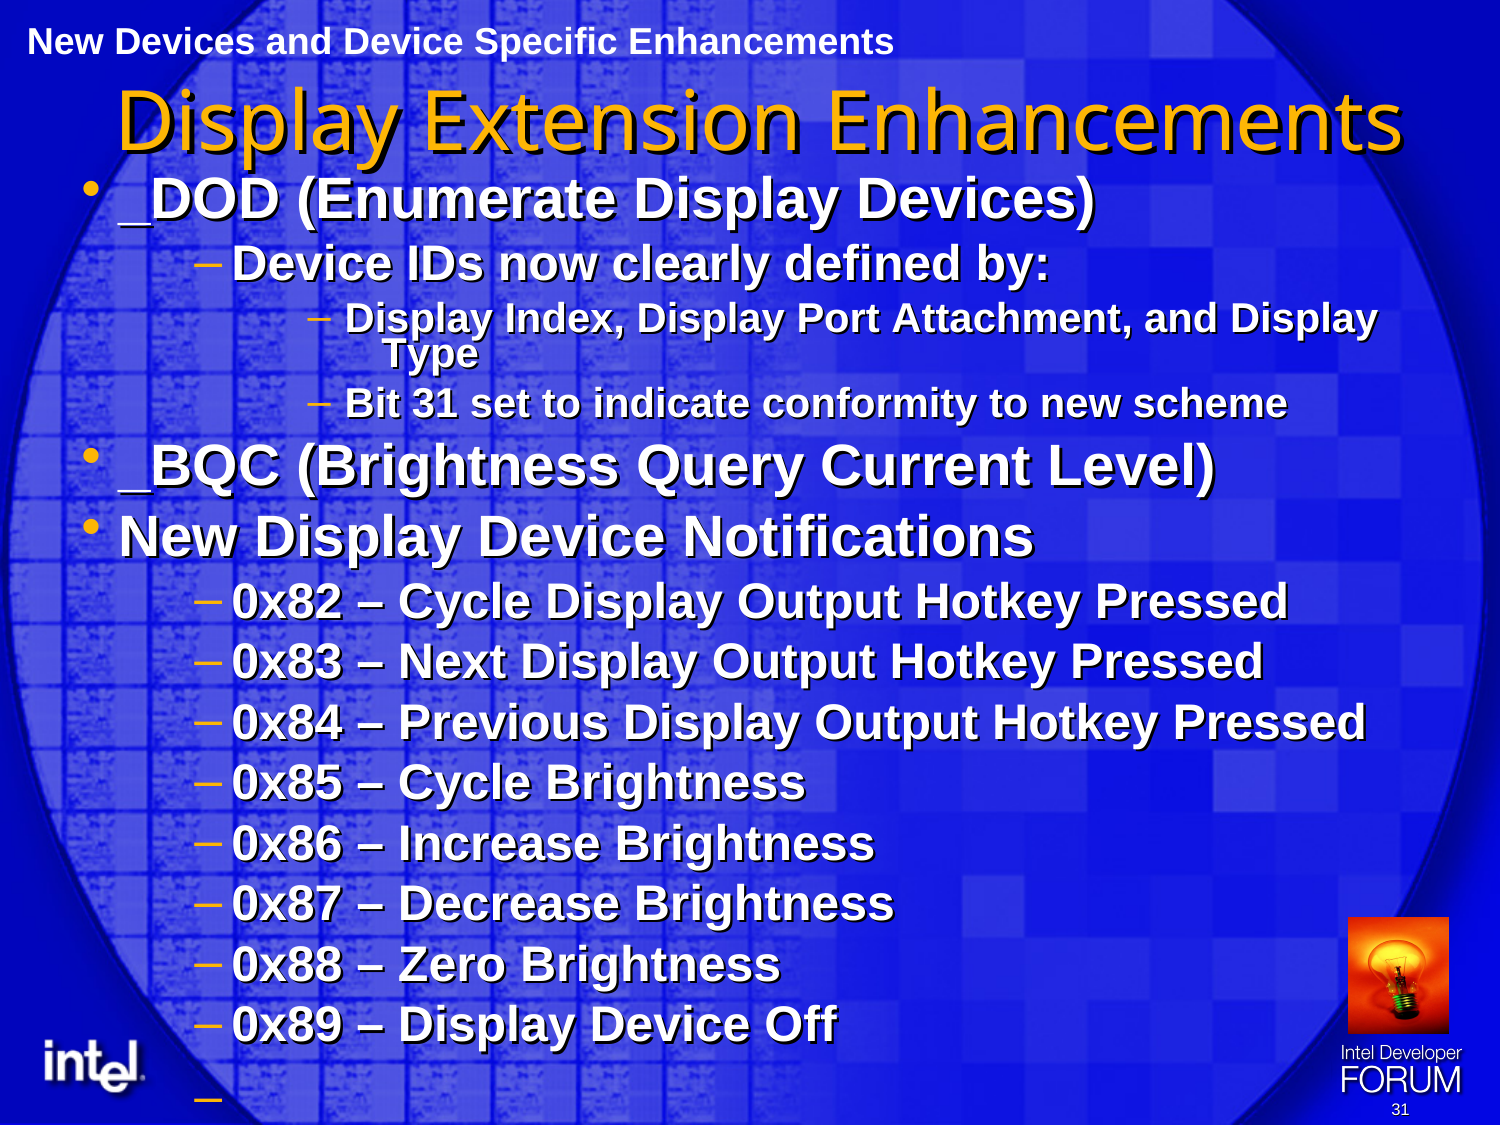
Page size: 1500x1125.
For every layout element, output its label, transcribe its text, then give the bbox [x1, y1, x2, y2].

text_box New Devices and Device Specific Enhancements [12, 12, 916, 71]
picture [0, 0, 1500, 1125]
